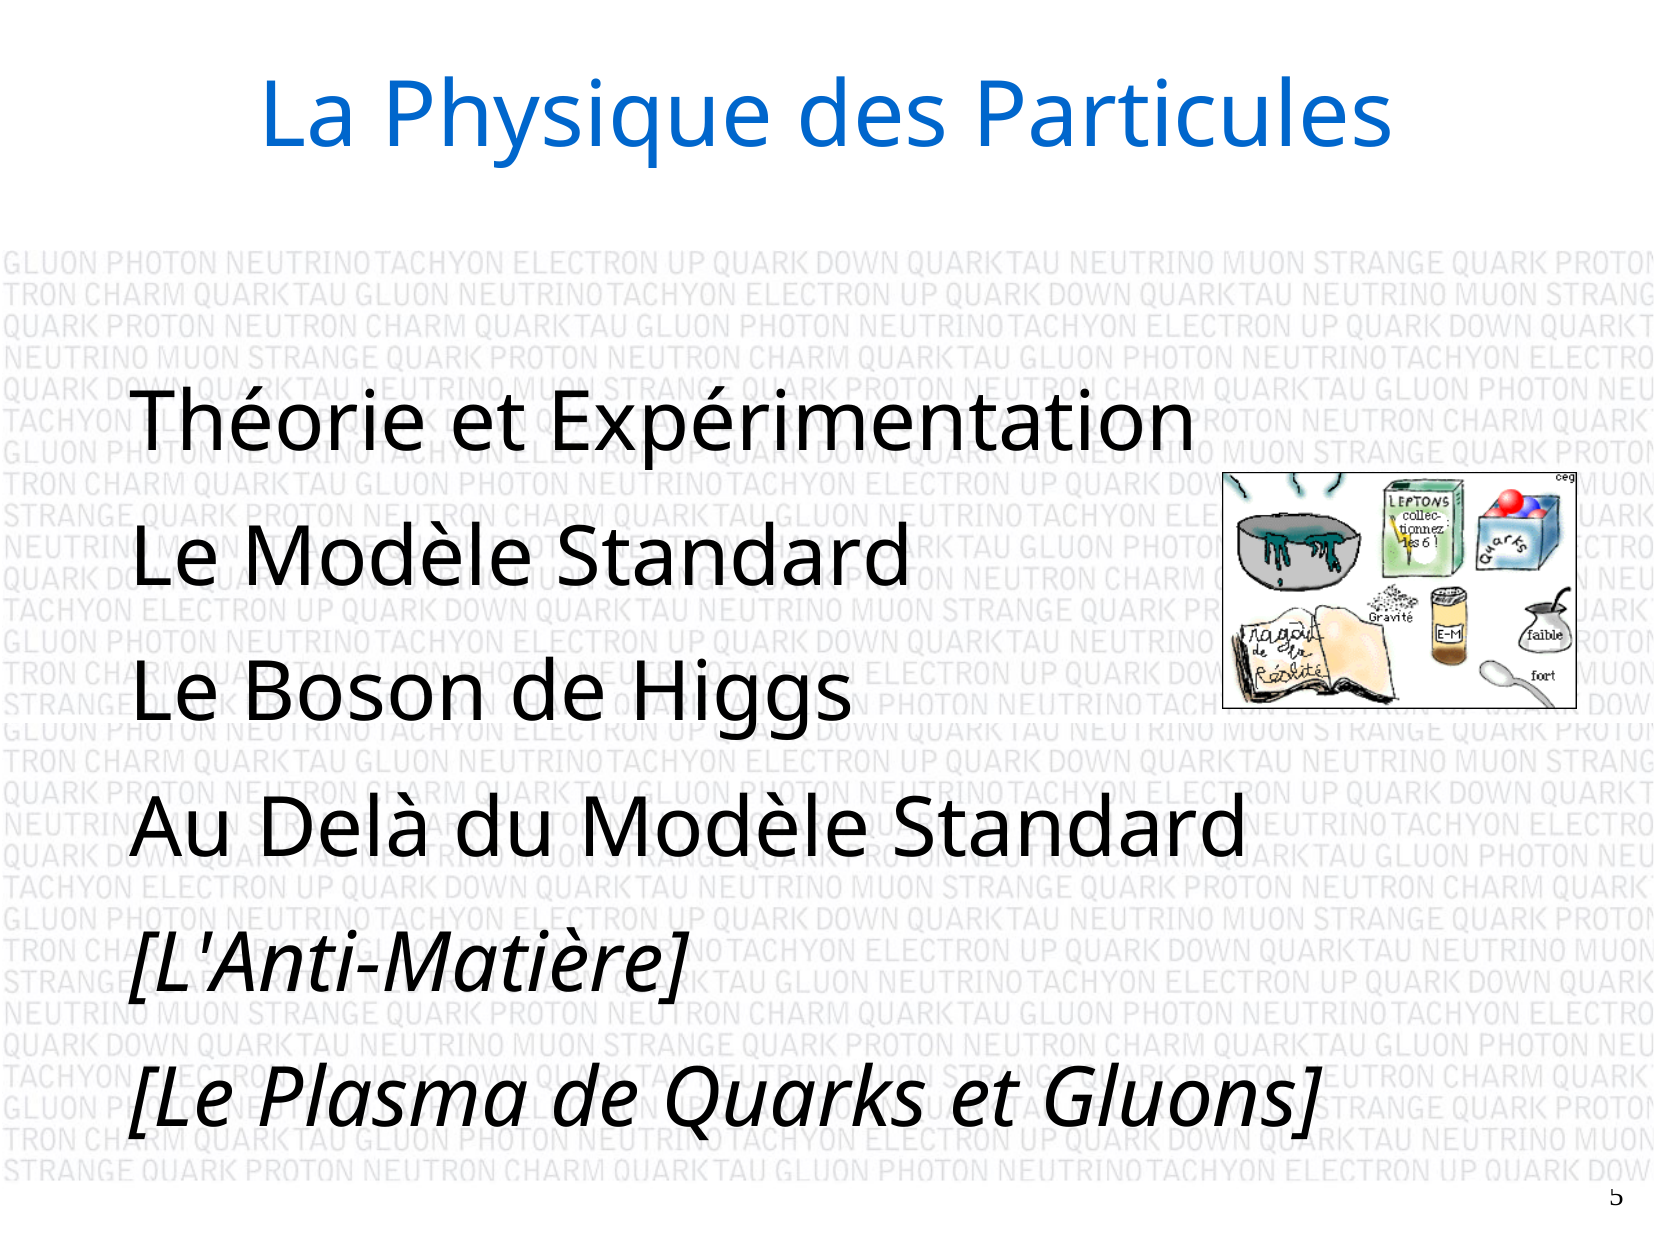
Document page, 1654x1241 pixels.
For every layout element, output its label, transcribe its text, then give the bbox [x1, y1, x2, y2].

picture [2, 250, 1654, 1189]
title La Physique des Particules [0, 8, 1654, 216]
list Théorie et Expérimentation Le Modèle Standard Le Boson de Higgs Au Delà du Modèle Standard [L'Anti-Matière] [Le Plasma de Quarks et Gluons] [112, 366, 1583, 1063]
